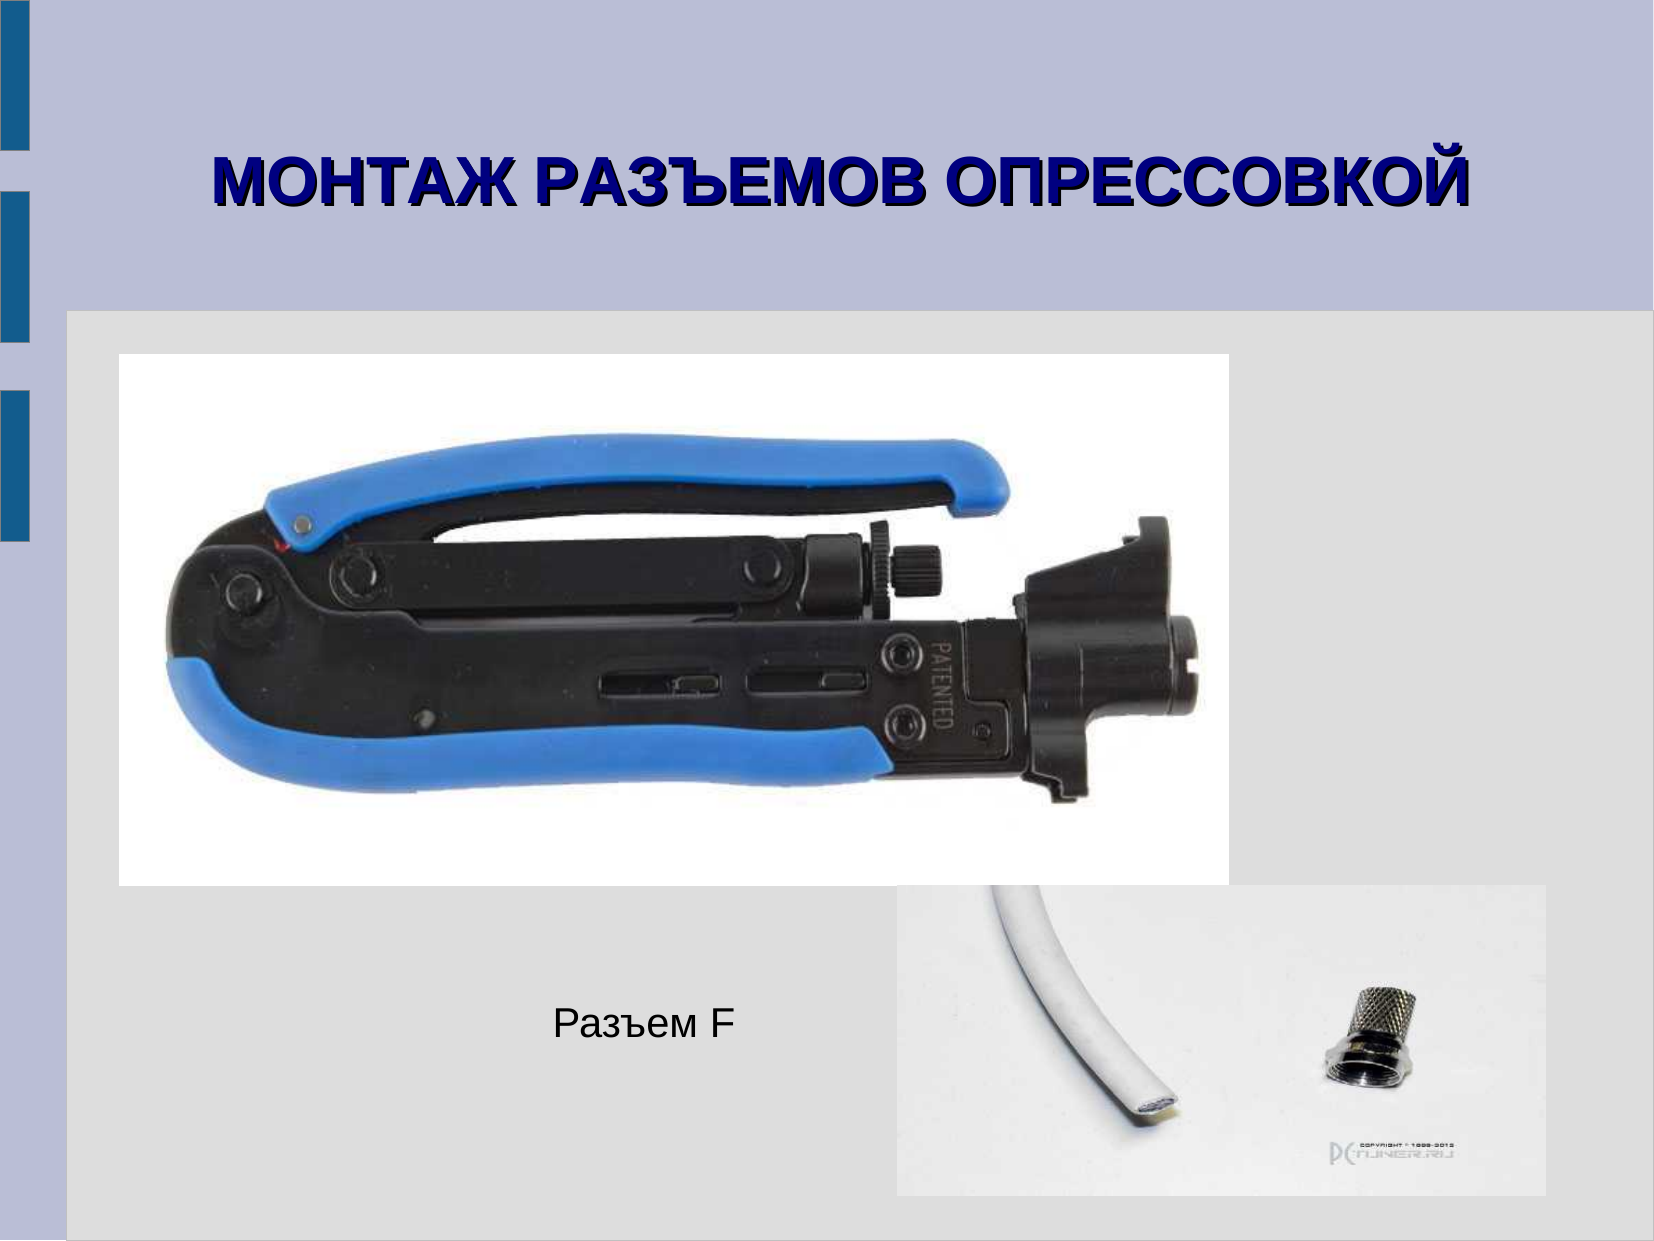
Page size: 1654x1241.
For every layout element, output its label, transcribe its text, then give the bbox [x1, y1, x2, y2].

text_box Разъем F [283, 992, 897, 1075]
title МОНТАЖ РАЗЪЕМОВ ОПРЕССОВКОЙ [135, 76, 1548, 284]
picture [119, 354, 1546, 1196]
